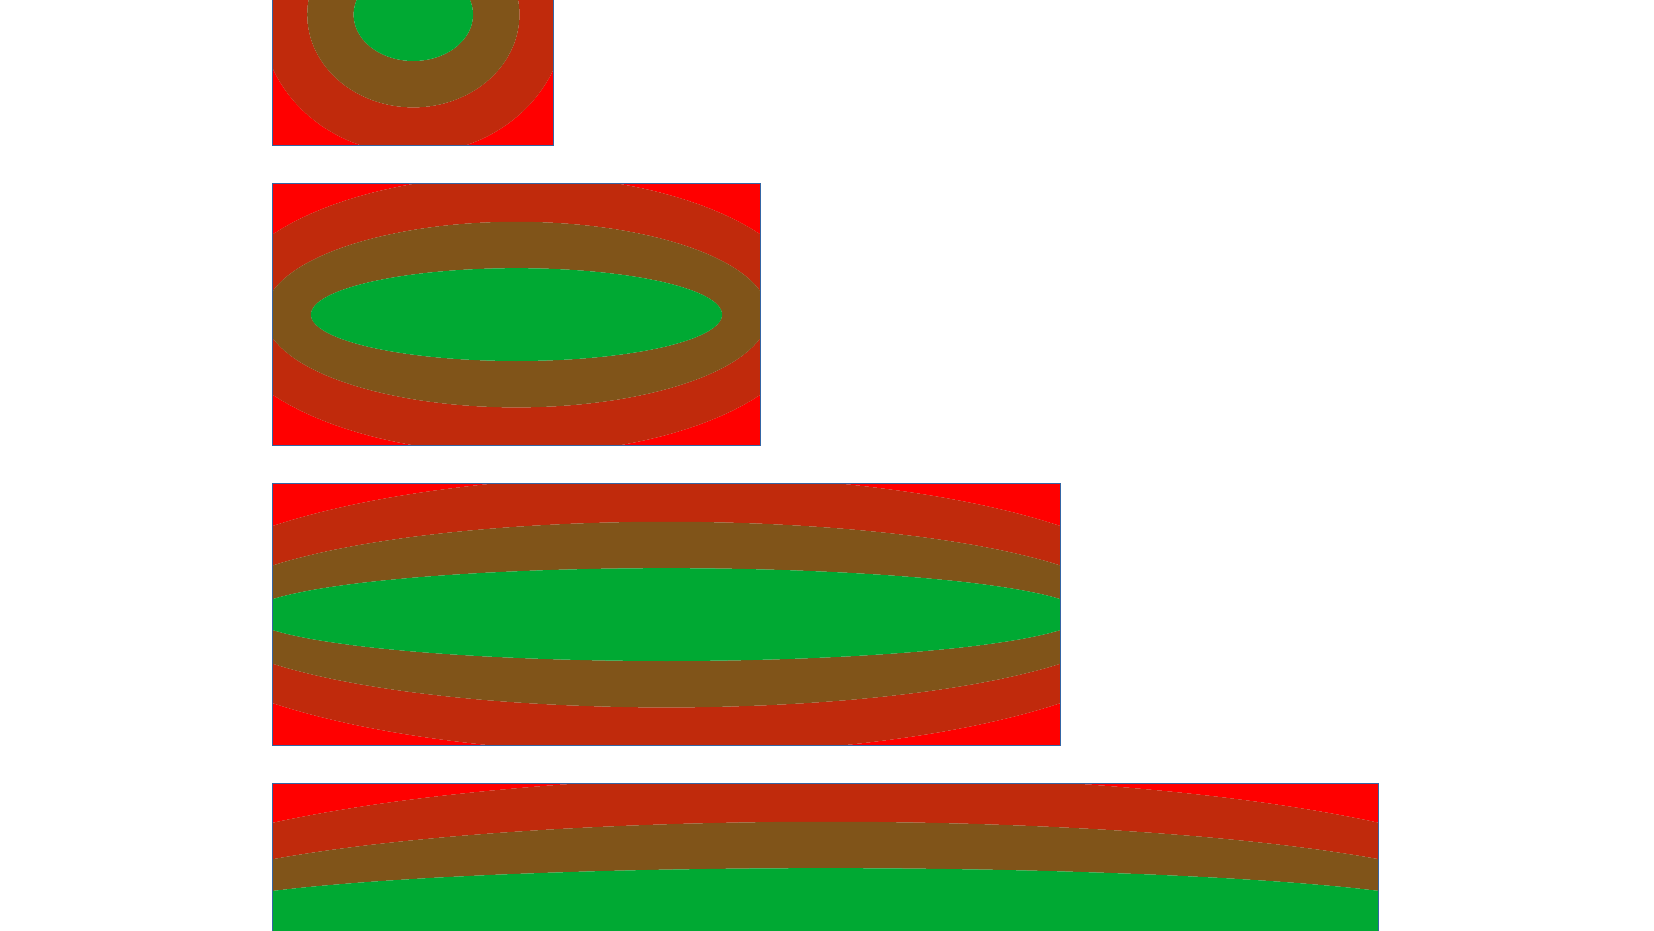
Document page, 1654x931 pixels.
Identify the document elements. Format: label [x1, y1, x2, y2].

text_box [272, 0, 554, 146]
text_box [272, 783, 1379, 931]
text_box [272, 483, 1061, 746]
text_box [272, 183, 761, 446]
